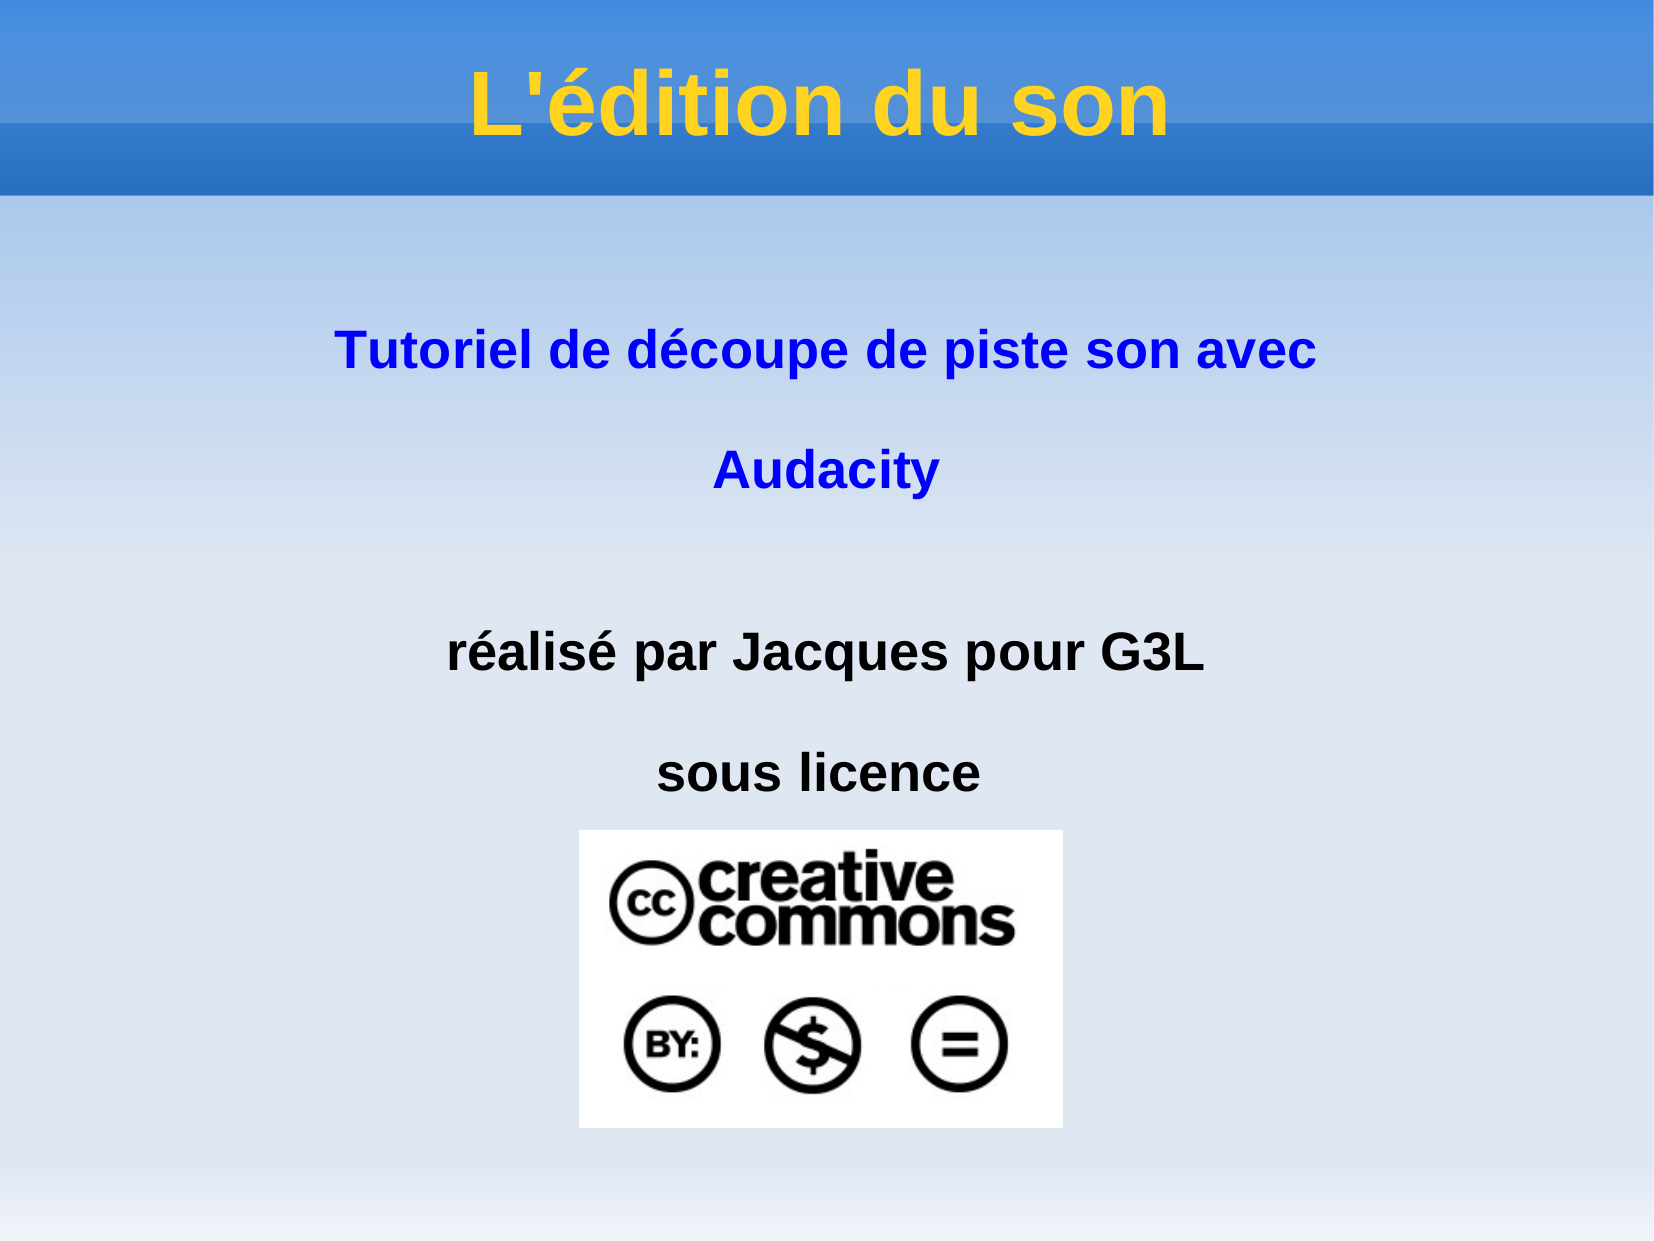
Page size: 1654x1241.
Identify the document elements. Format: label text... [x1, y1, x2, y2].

title Tutoriel de découpe de piste son avec Audacity réalisé par Jacques pour G3L sous licence [0, 265, 1654, 857]
picture [0, 830, 1654, 1241]
title L'édition du son [76, 0, 1565, 208]
picture [0, 0, 1654, 265]
